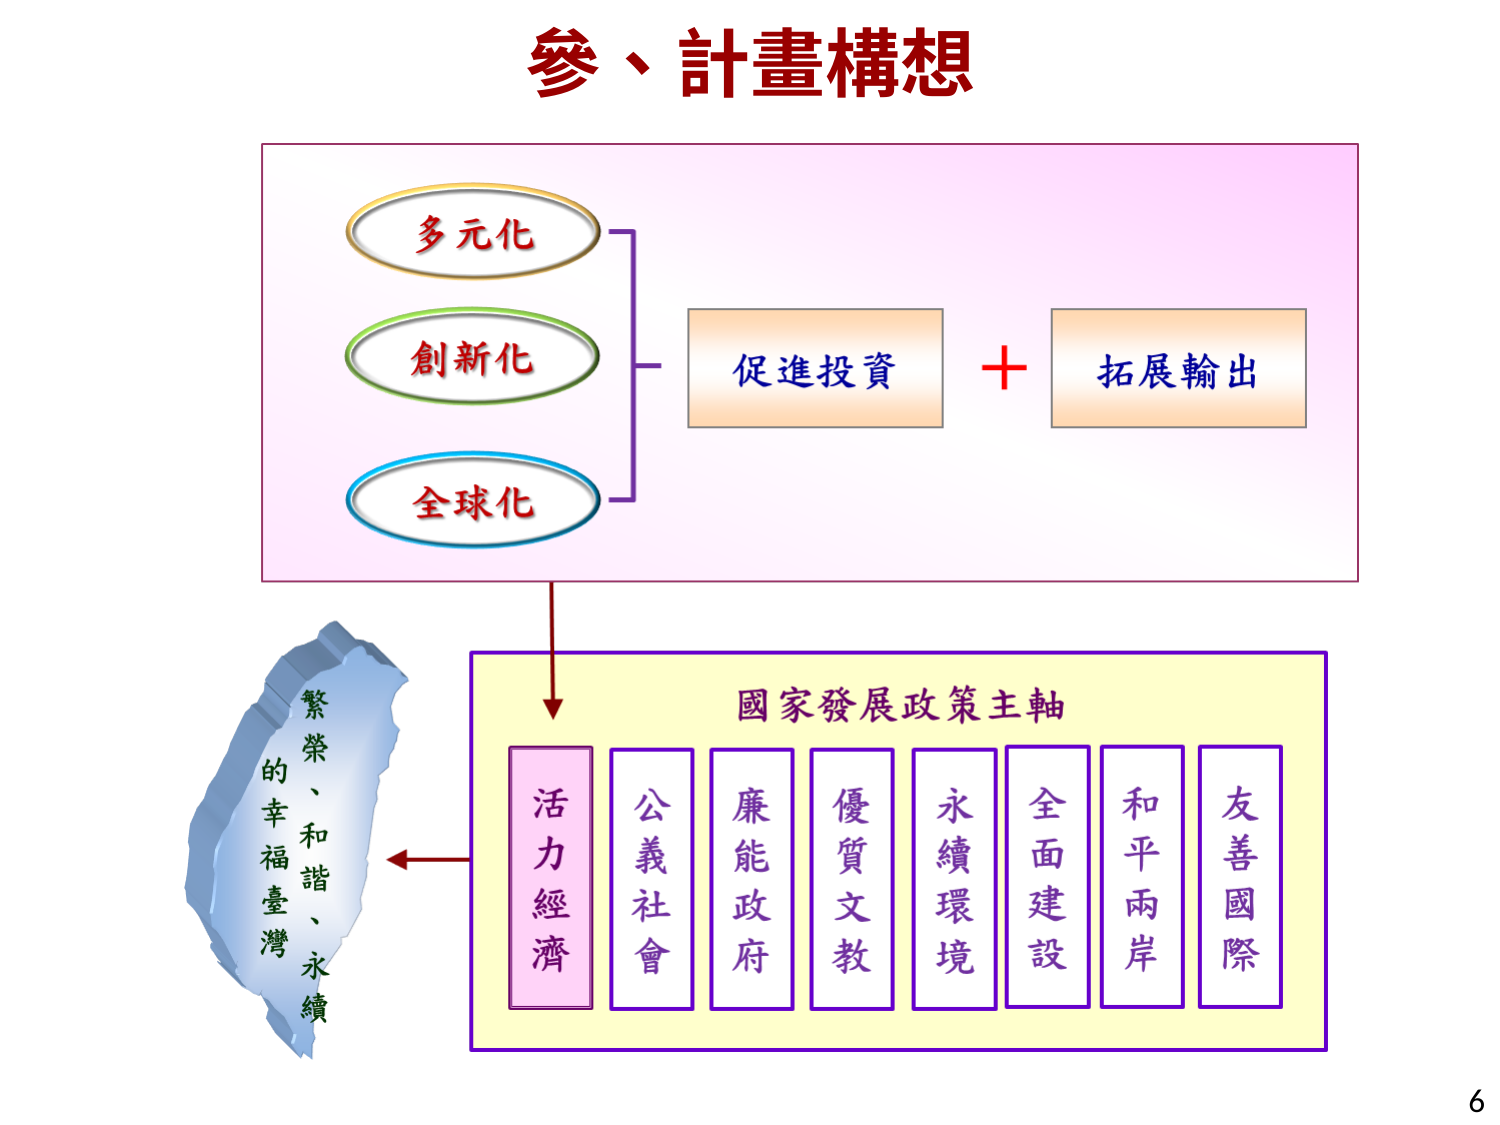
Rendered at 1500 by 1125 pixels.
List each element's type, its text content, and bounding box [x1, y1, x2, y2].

picture [181, 143, 1359, 1062]
text_box 參、計畫構想 [0, 0, 1500, 114]
text_box <編號> [1149, 1060, 1500, 1125]
